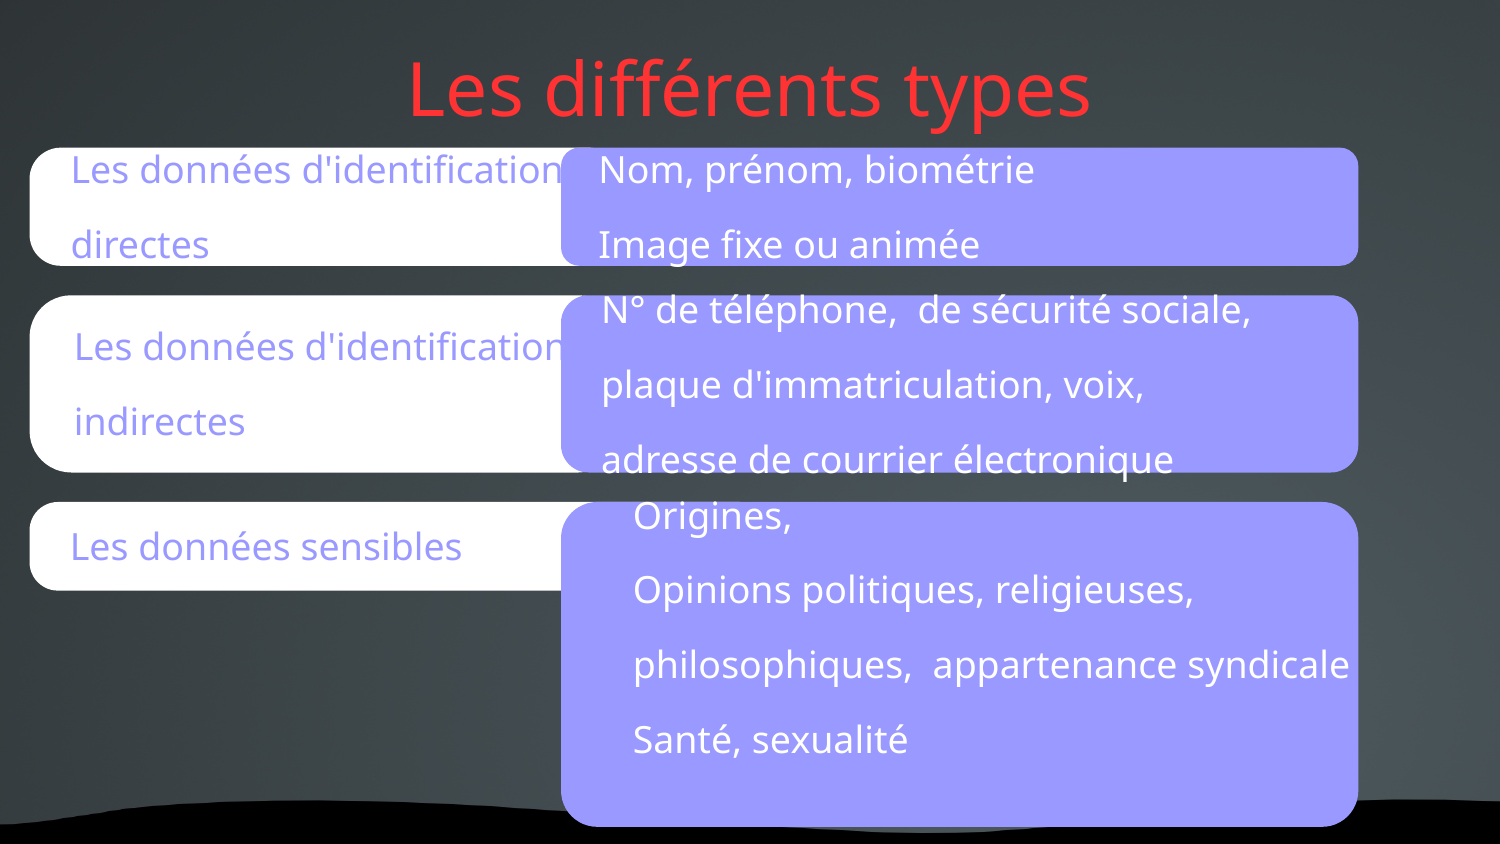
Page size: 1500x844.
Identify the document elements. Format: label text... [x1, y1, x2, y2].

text_box Les différents types [75, 33, 1425, 175]
text_box N° de téléphone, de sécurité sociale, plaque d'immatriculation, voix, adresse de courrier électronique [561, 295, 1359, 473]
text_box Origines, Opinions politiques, religieuses, philosophiques, appartenance syndicale Santé, sexualité [561, 501, 1359, 827]
text_box Les données d'identification directes [29, 147, 576, 266]
picture [0, 0, 1500, 844]
text_box Les données sensibles [29, 501, 596, 591]
text_box Nom, prénom, biométrie Image fixe ou animée [561, 147, 1359, 266]
text_box Les données d'identification indirectes [29, 295, 583, 473]
